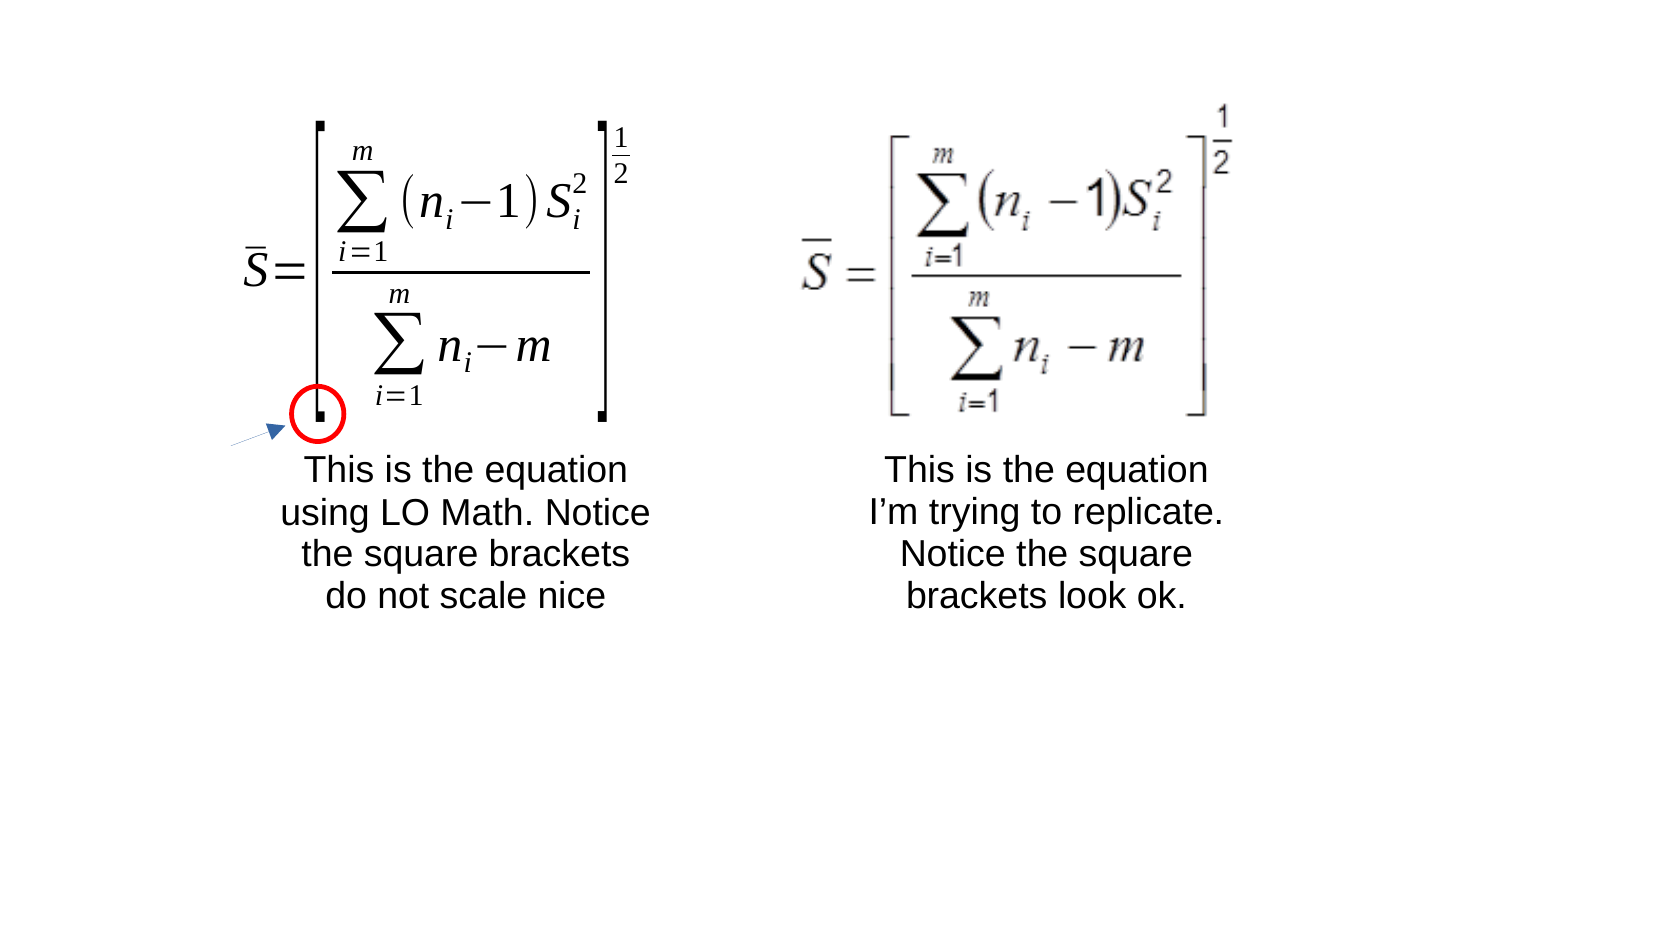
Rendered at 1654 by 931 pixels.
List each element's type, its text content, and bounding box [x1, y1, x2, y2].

text_box This is the equation I’m trying to replicate. Notice the square brackets look ok. [846, 441, 1247, 625]
picture [792, 94, 1243, 427]
chart [235, 119, 638, 426]
text_box This is the equation using LO Math. Notice the square brackets do not scale nice [265, 441, 667, 625]
chart [295, 389, 341, 426]
